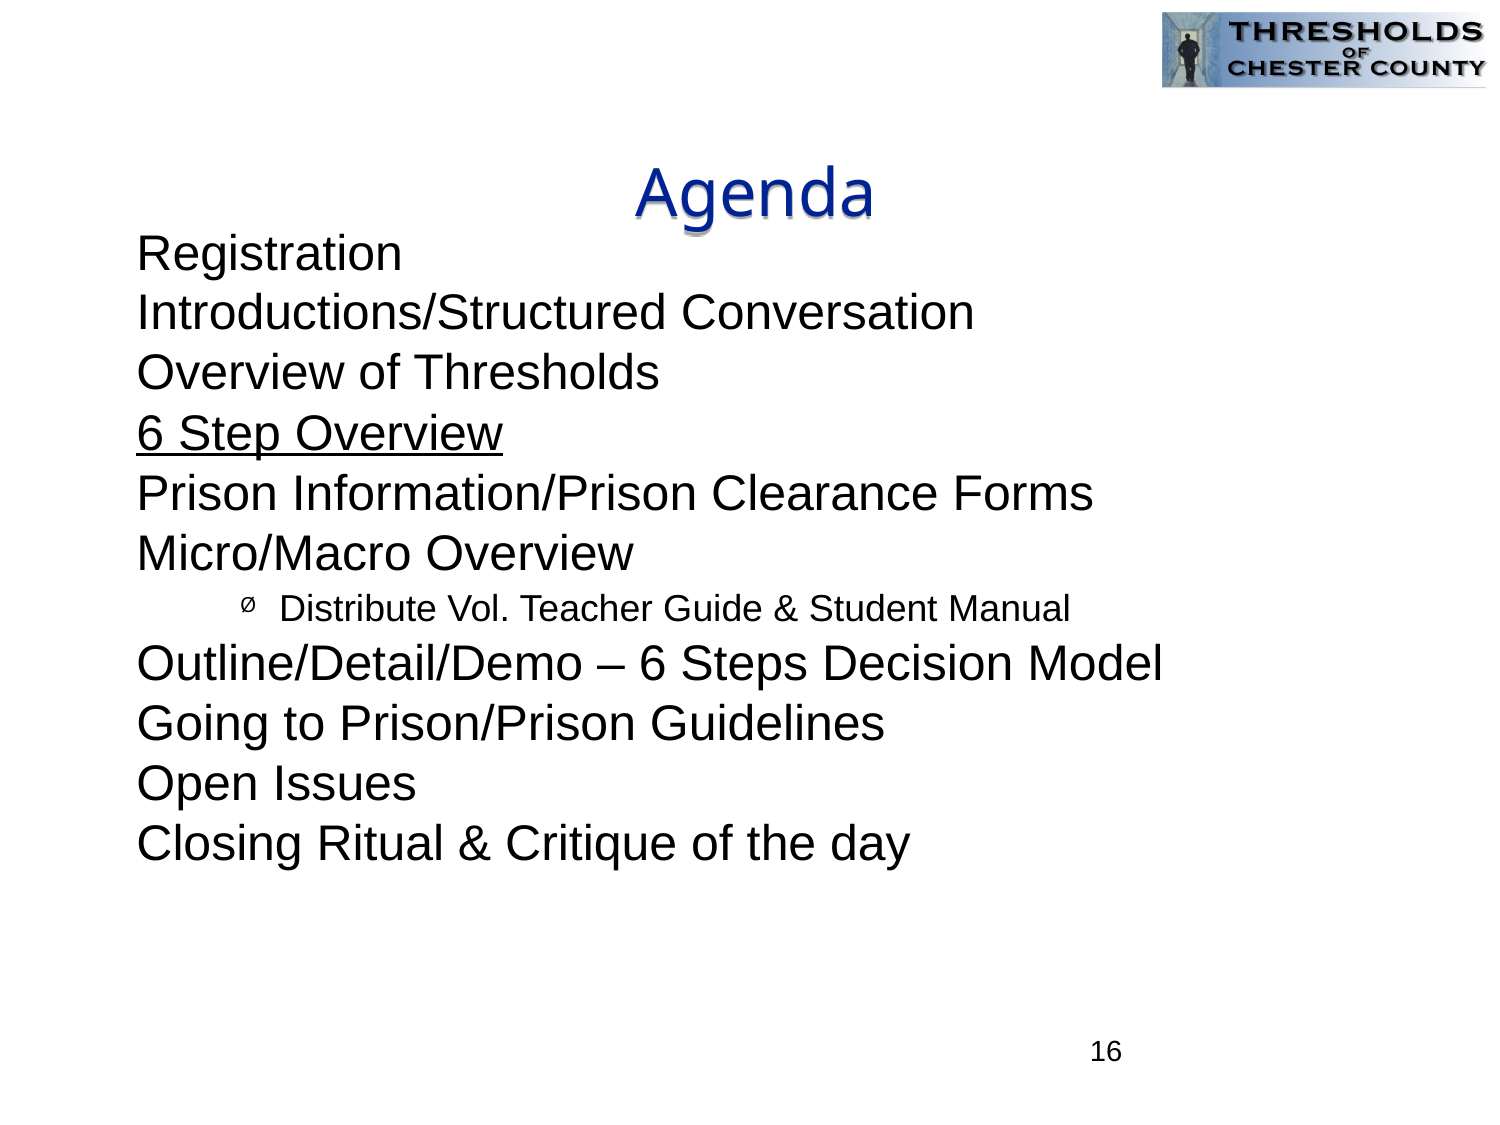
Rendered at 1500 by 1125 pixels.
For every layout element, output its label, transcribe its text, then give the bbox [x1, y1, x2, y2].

title Agenda [137, 62, 1375, 163]
text_box Registration Introductions/Structured Conversation Overview of Thresholds 6 Step Overview Prison Information/Prison Clearance Forms Micro/Macro Overview Distribute Vol. Teacher Guide & Student Manual Outline/Detail/Demo – 6 Steps Decision Model Going to Prison/Prison Guidelines Open Issues Closing Ritual & Critique of the day [75, 212, 1450, 885]
text_box 16 [1074, 1025, 1388, 1101]
